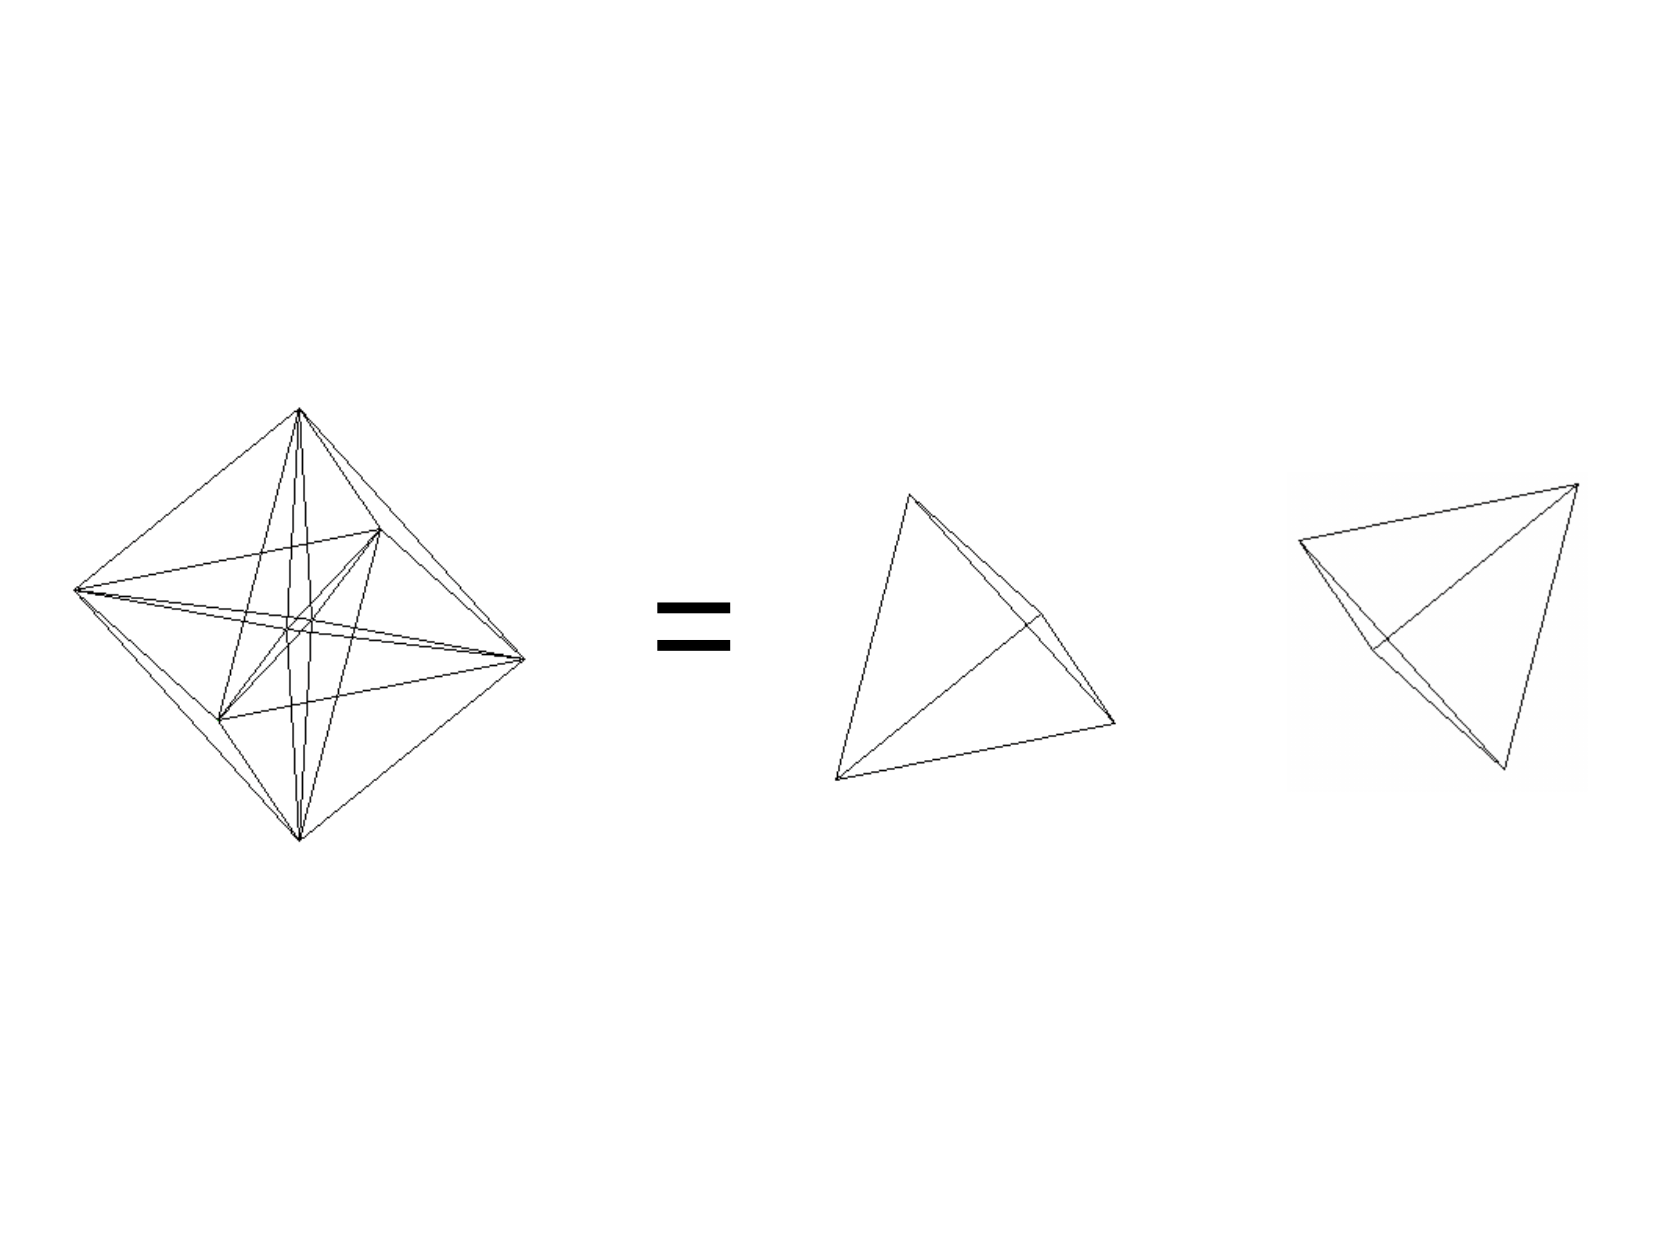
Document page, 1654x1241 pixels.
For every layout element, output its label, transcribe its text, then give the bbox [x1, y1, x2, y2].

picture [1287, 472, 1588, 792]
text_box = [620, 541, 768, 709]
picture [61, 389, 532, 850]
picture [826, 472, 1127, 792]
